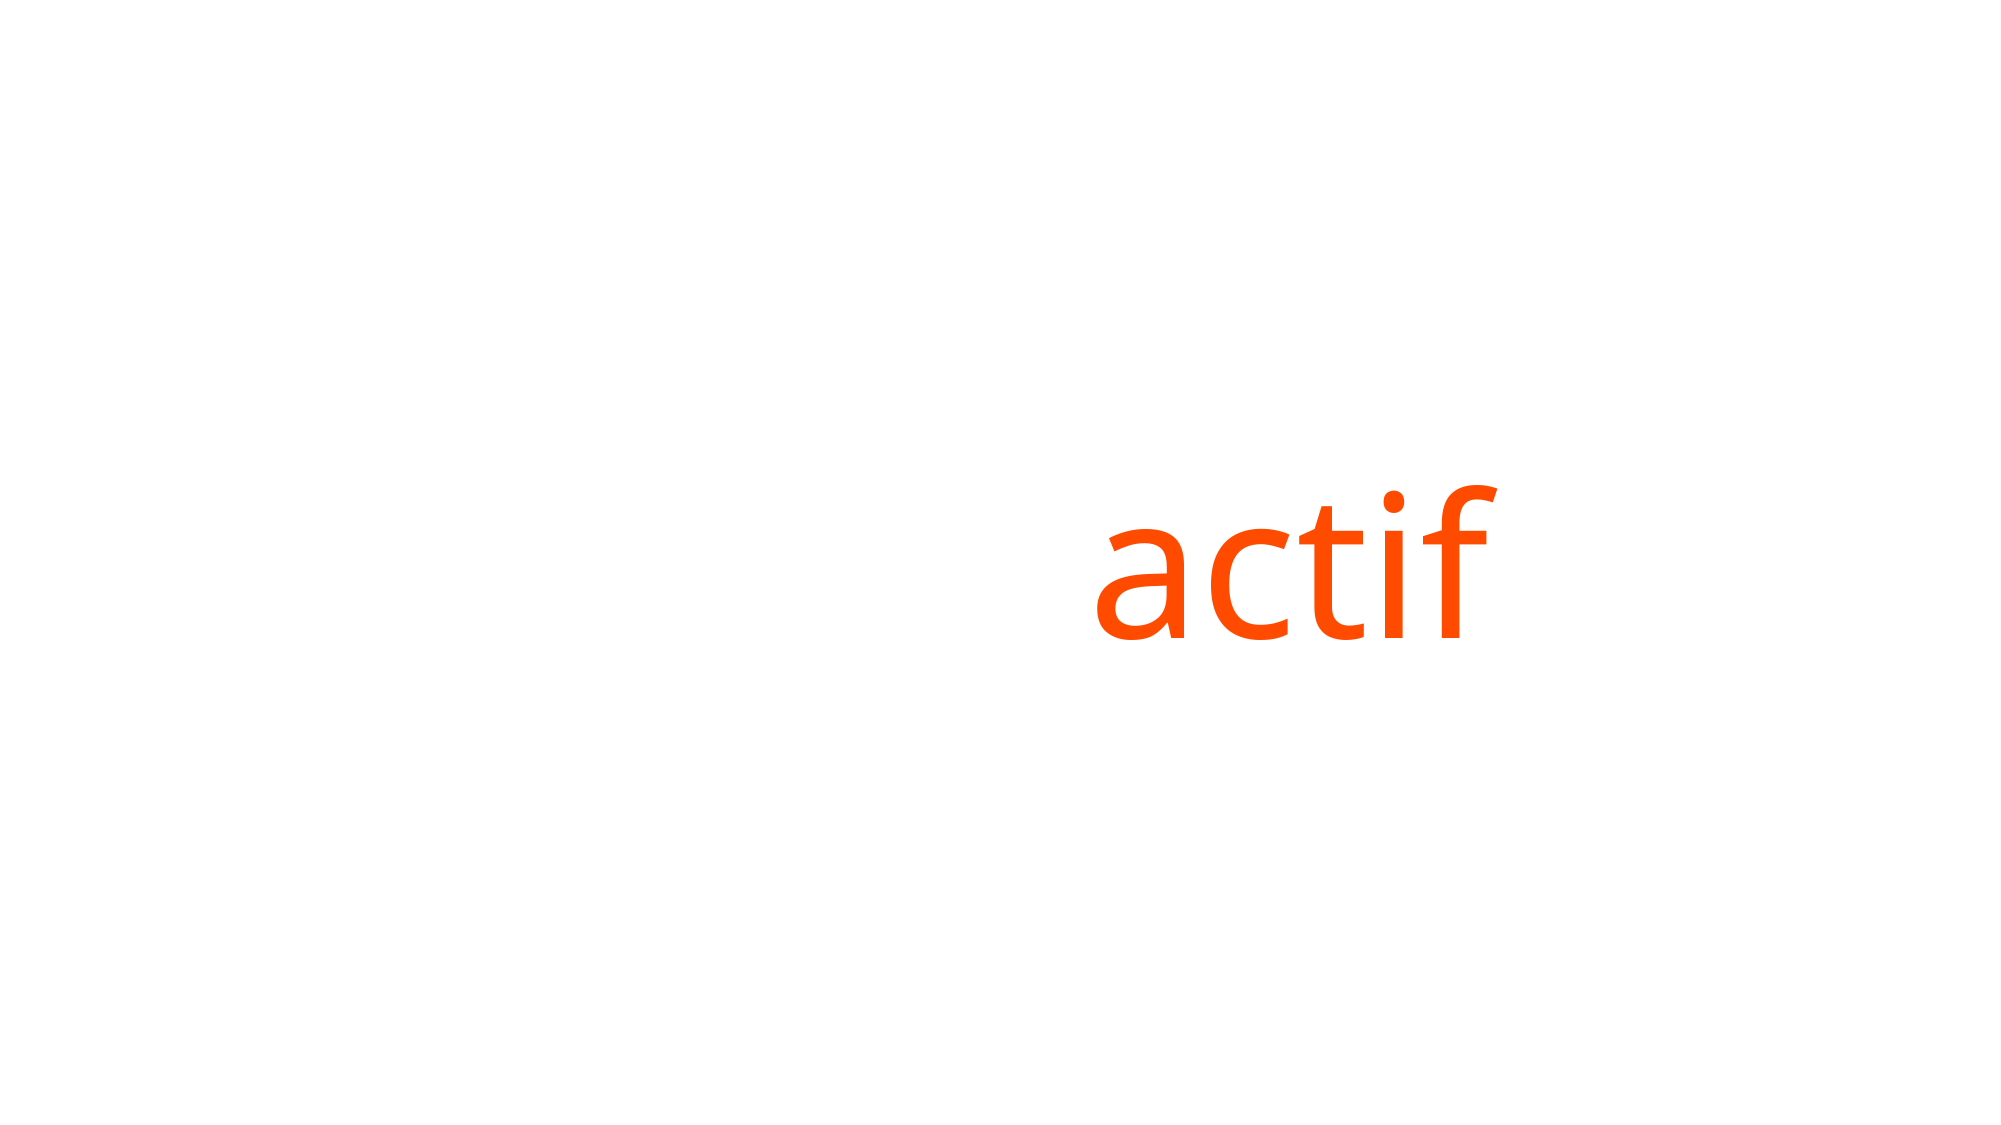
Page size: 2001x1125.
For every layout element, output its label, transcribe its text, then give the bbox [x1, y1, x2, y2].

text_box Le code est un actif! [383, 191, 1617, 934]
